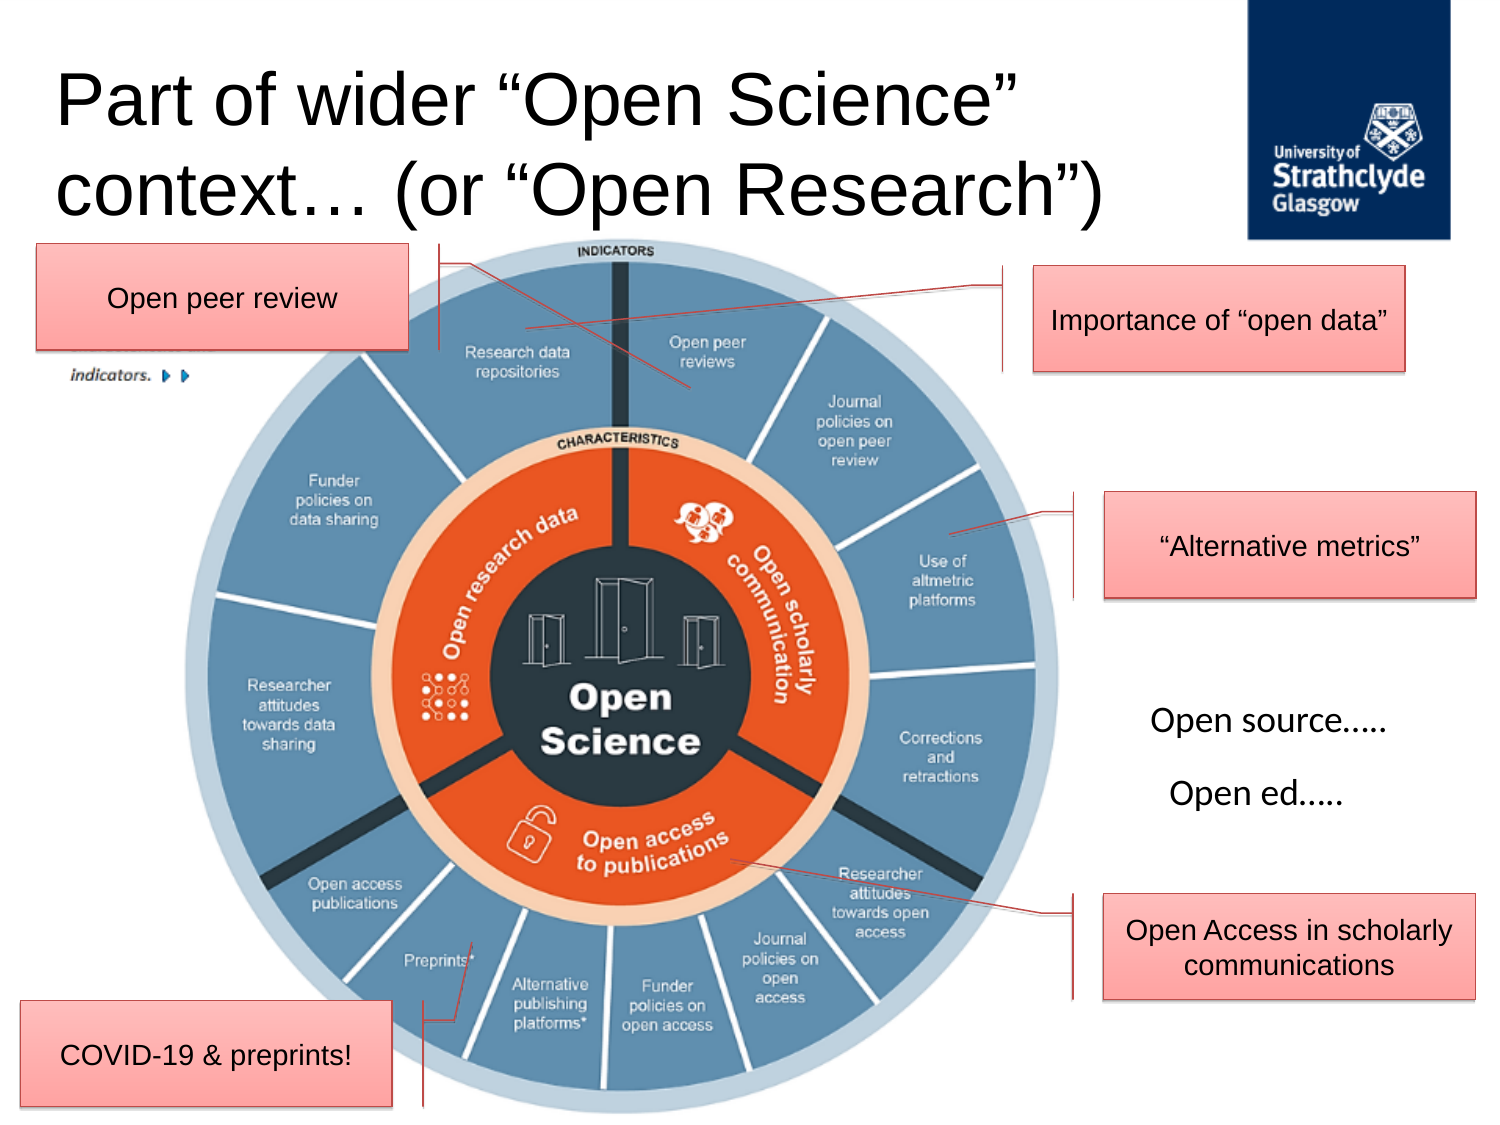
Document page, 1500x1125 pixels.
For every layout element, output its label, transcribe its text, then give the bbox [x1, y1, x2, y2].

text_box COVID-19 & preprints! [20, 1000, 392, 1107]
text_box Open source….. [1135, 687, 1406, 749]
text_box Open Access in scholarly communications [1104, 893, 1475, 1000]
text_box “Alternative metrics” [1104, 492, 1476, 598]
text_box Importance of “open data” [1034, 265, 1405, 372]
picture [53, 215, 1188, 1125]
text_box Open ed….. [1154, 760, 1362, 821]
text_box Open peer review [37, 244, 408, 350]
title Part of wider “Open Science” context… (or “Open Research”) [40, 42, 1142, 197]
